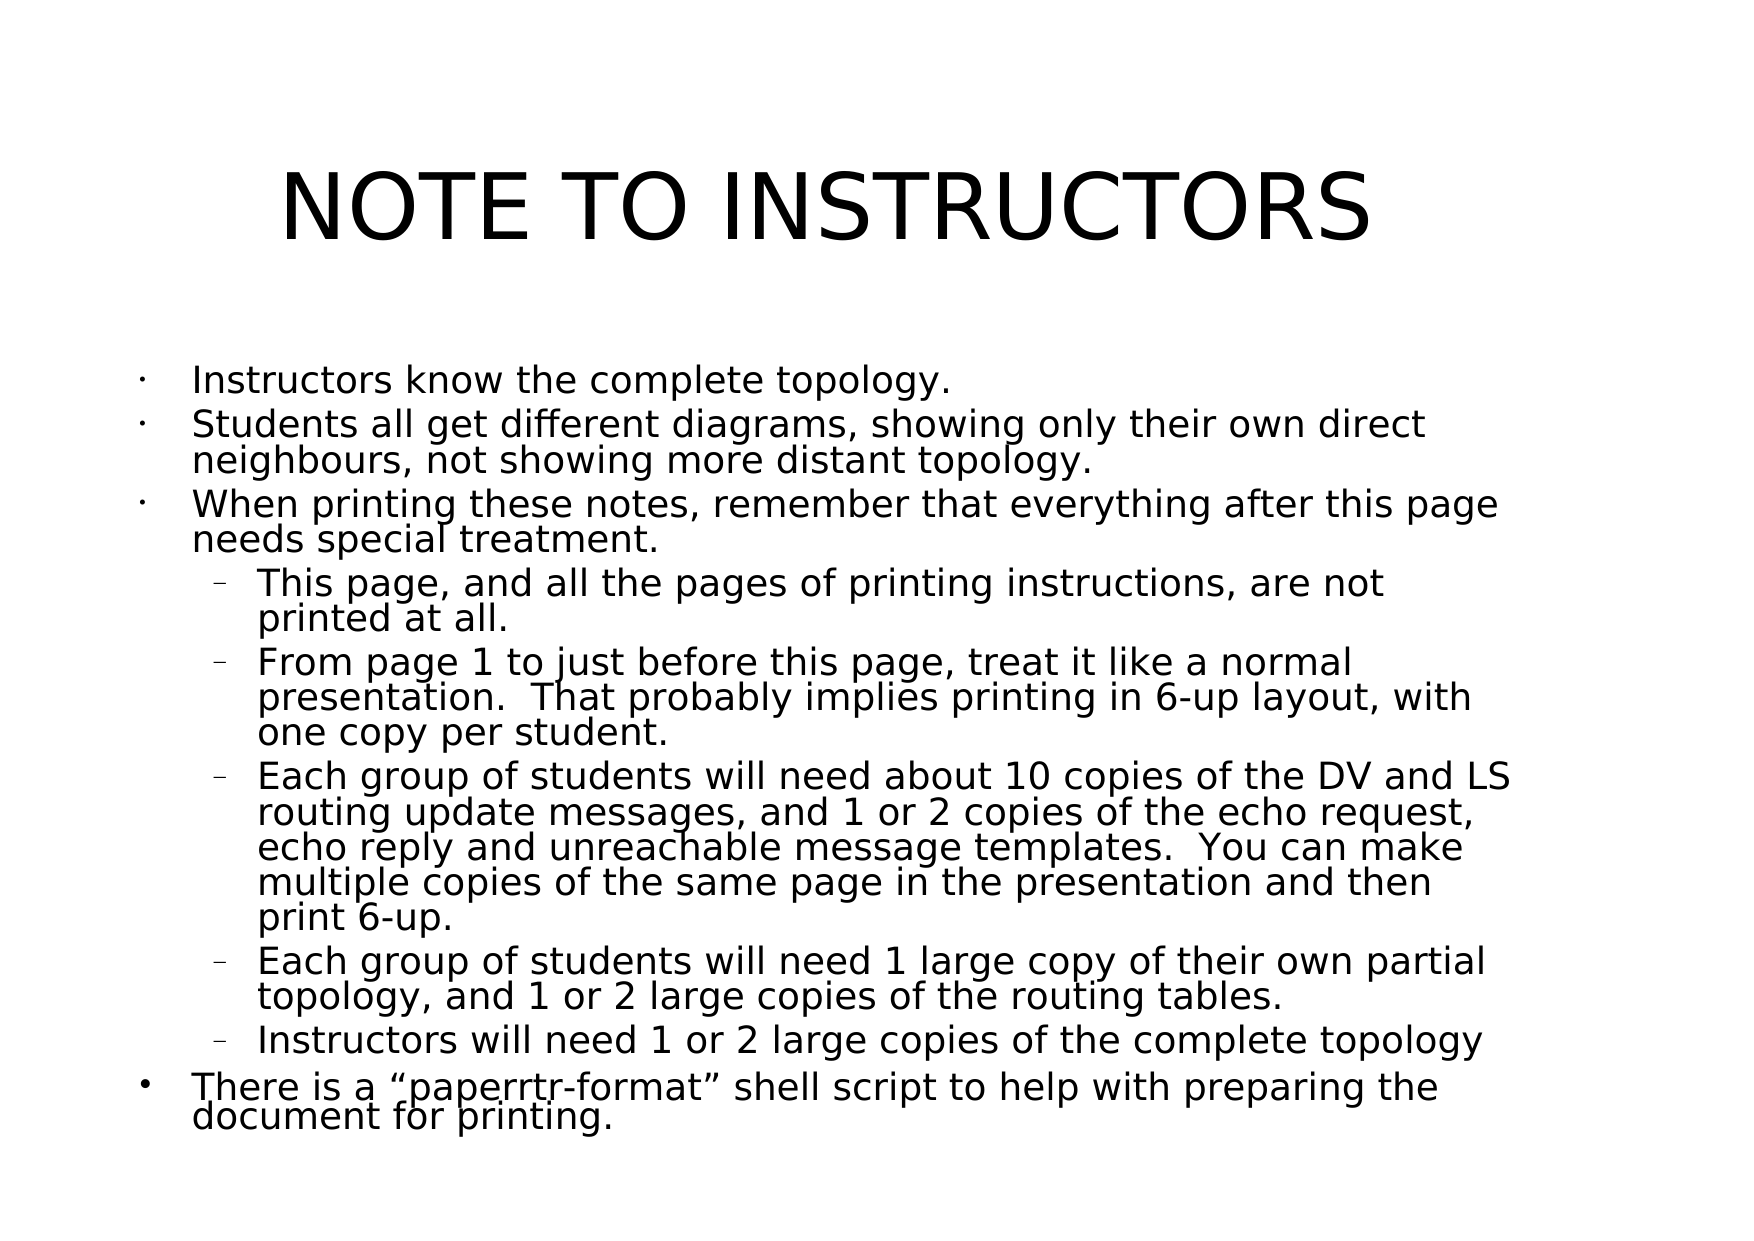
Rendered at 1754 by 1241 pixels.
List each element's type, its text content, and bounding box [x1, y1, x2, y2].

list Instructors know the complete topology. Students all get different diagrams, showing only their own direct neighbours, not showing more distant topology. When printing these notes, remember that everything after this page needs special treatment. This page, and all the pages of printing instructions, are not printed at all. From page 1 to just before this page, treat it like a normal presentation. That probably implies printing in 6-up layout, with one copy per student. Each group of students will need about 10 copies of the DV and LS routing update messages, and 1 or 2 copies of the echo request, echo reply and unreachable message templates. You can make multiple copies of the same page in the presentation and then print 6-up. Each group of students will need 1 large copy of their own partial topology, and 1 or 2 large copies of the routing tables. Instructors will need 1 or 2 large copies of the complete topology There is a “paperrtr-format” shell script to help with preparing the document for printing. [123, 358, 1530, 1168]
title NOTE TO INSTRUCTORS [123, 110, 1530, 318]
